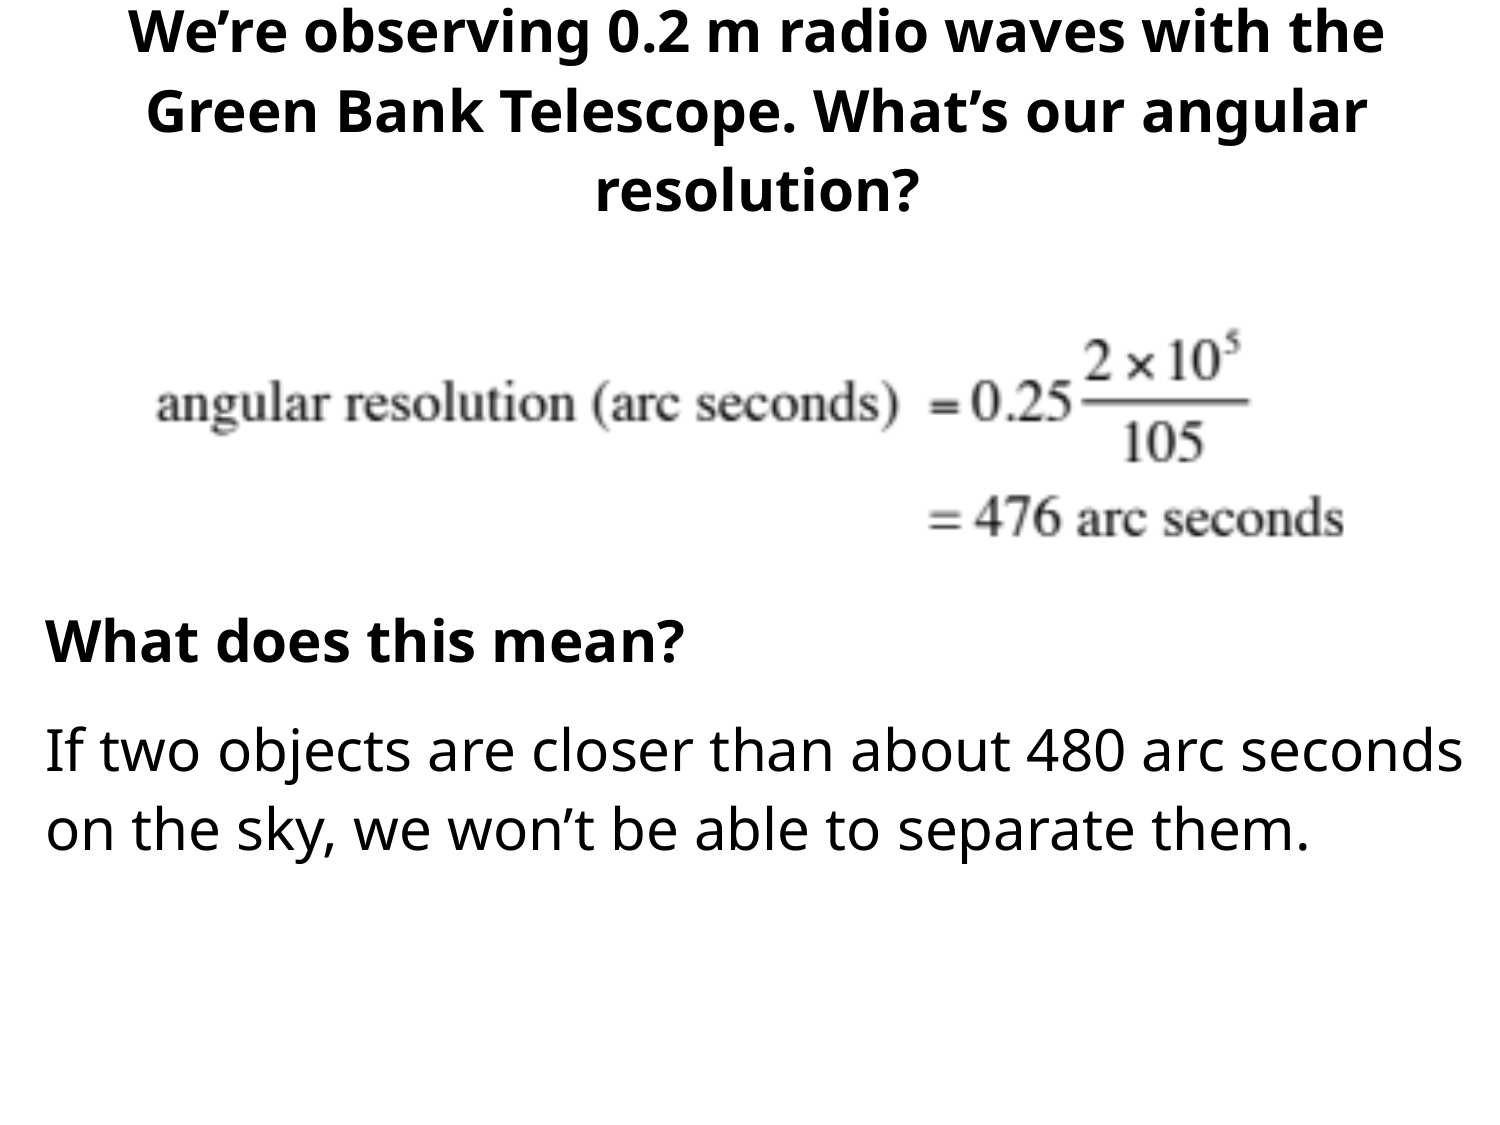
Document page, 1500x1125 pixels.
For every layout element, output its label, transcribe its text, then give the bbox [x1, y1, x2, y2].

picture [150, 323, 1344, 538]
title We’re observing 0.2 m radio waves with the Green Bank Telescope. What’s our angular resolution? [45, 41, 1471, 178]
list What does this mean? If two objects are closer than about 480 arc seconds on the sky, we won’t be able to separate them. [45, 600, 1471, 1096]
